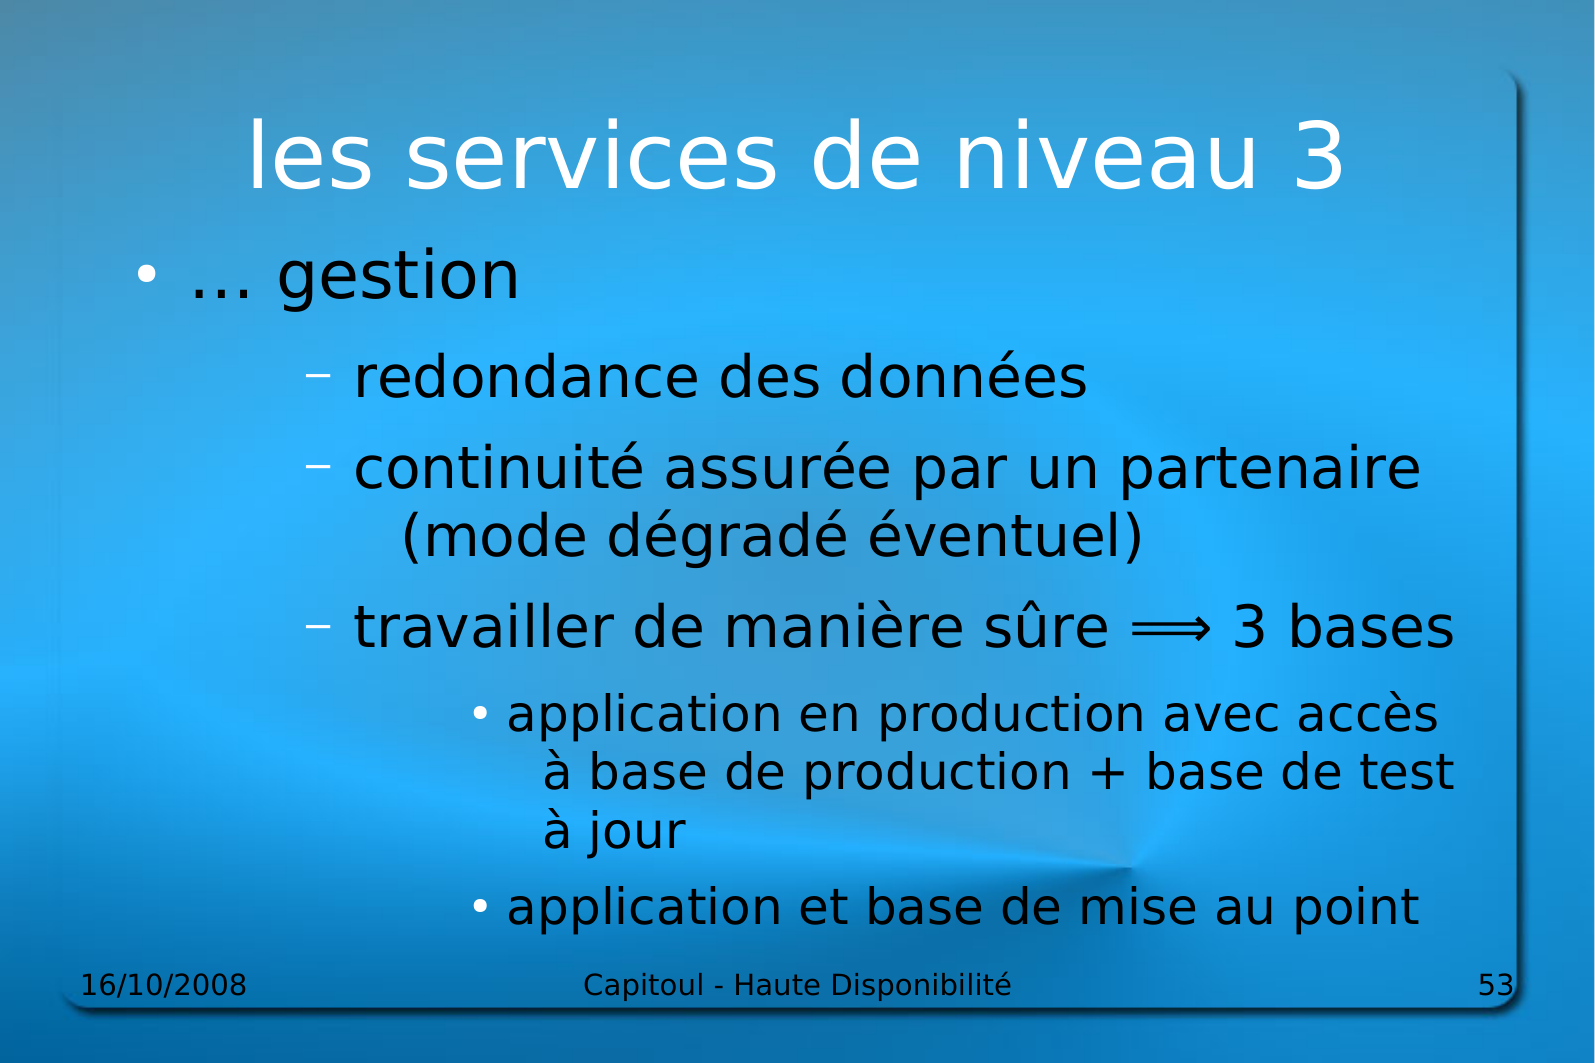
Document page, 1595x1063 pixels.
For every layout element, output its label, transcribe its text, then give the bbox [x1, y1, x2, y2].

picture [0, 0, 1595, 1063]
title les services de niveau 3 [117, 103, 1479, 211]
list … gestion redondance des données continuité assurée par un partenaire (mode dégradé éventuel) travailler de manière sûre ⟹ 3 bases application en production avec accès à base de production + base de test à jour application et base de mise au point [117, 236, 1479, 1019]
